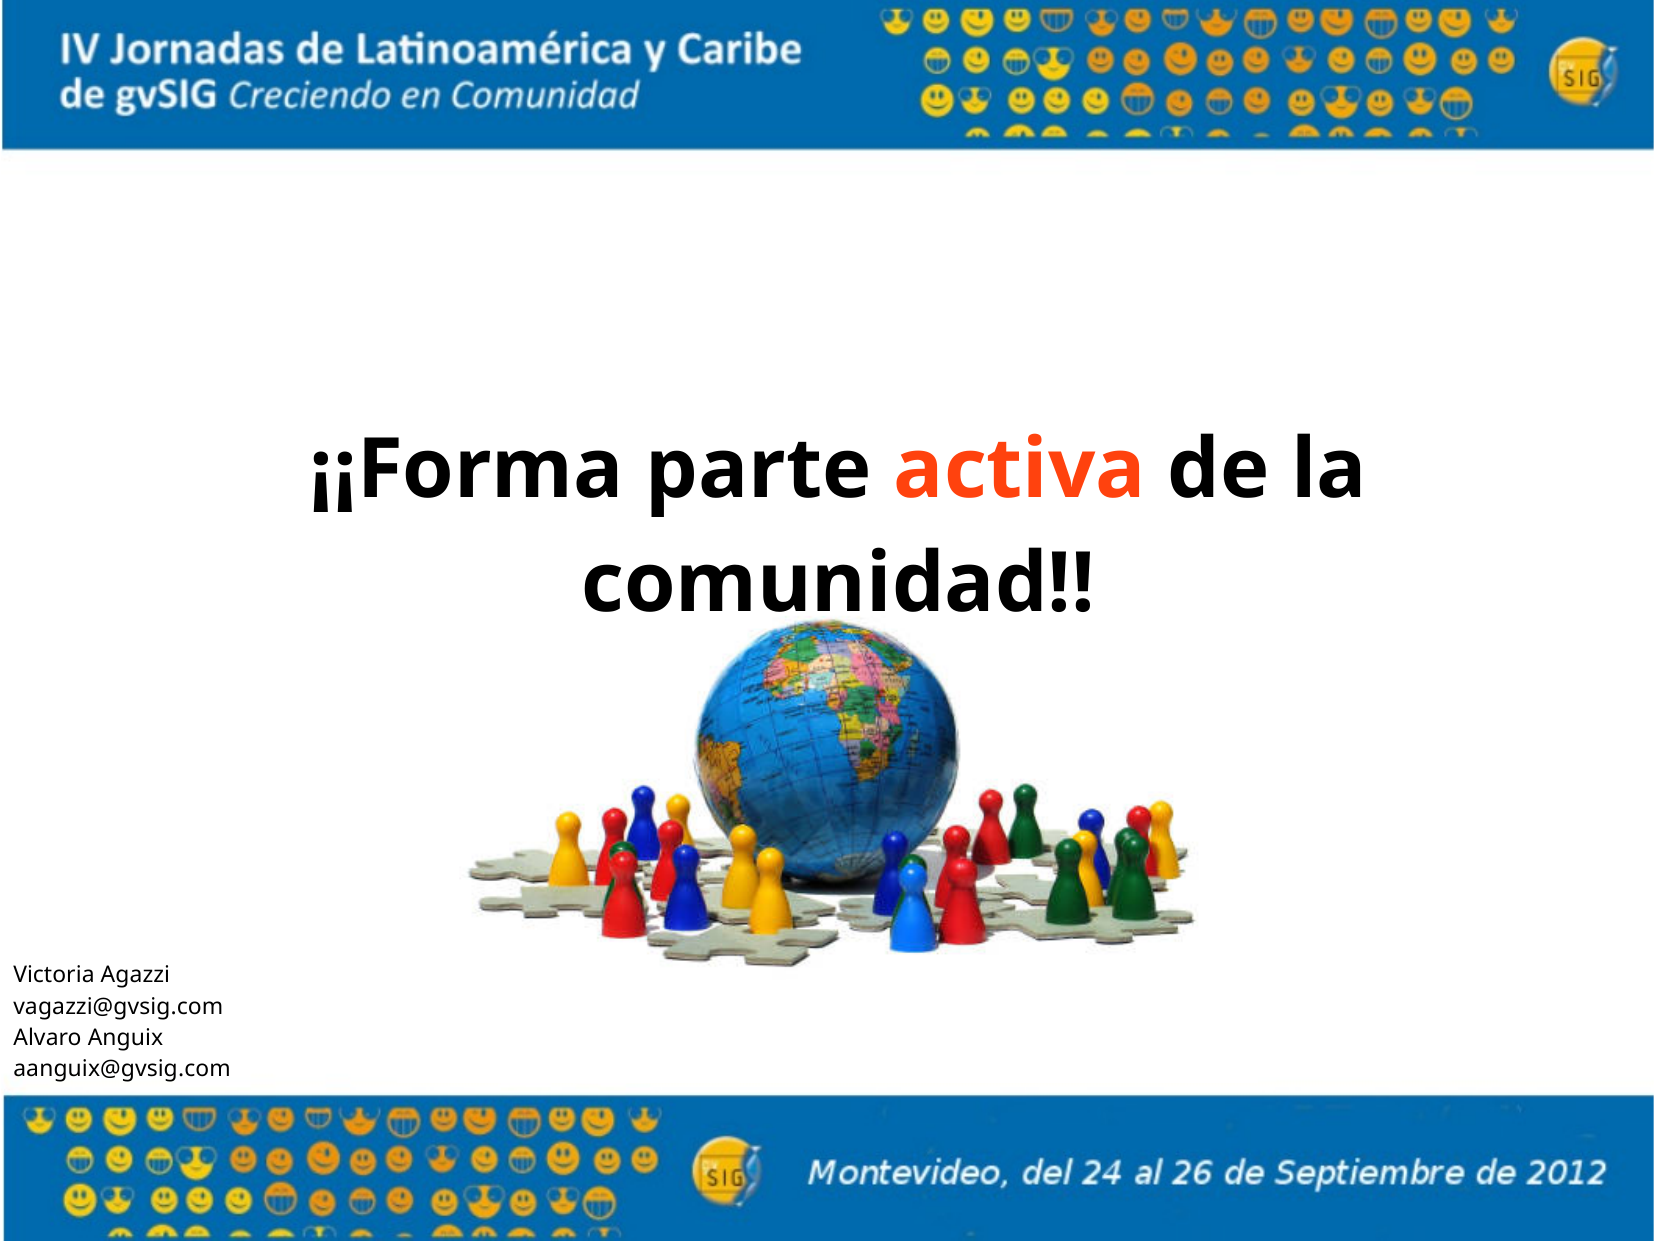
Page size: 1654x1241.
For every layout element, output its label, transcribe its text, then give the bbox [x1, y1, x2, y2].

title ¡¡Forma parte activa de la comunidad!! [124, 418, 1554, 626]
picture [1, 0, 1654, 1241]
text_box Victoria Agazzi vagazzi@gvsig.com Alvaro Anguix aanguix@gvsig.com [0, 950, 384, 1077]
